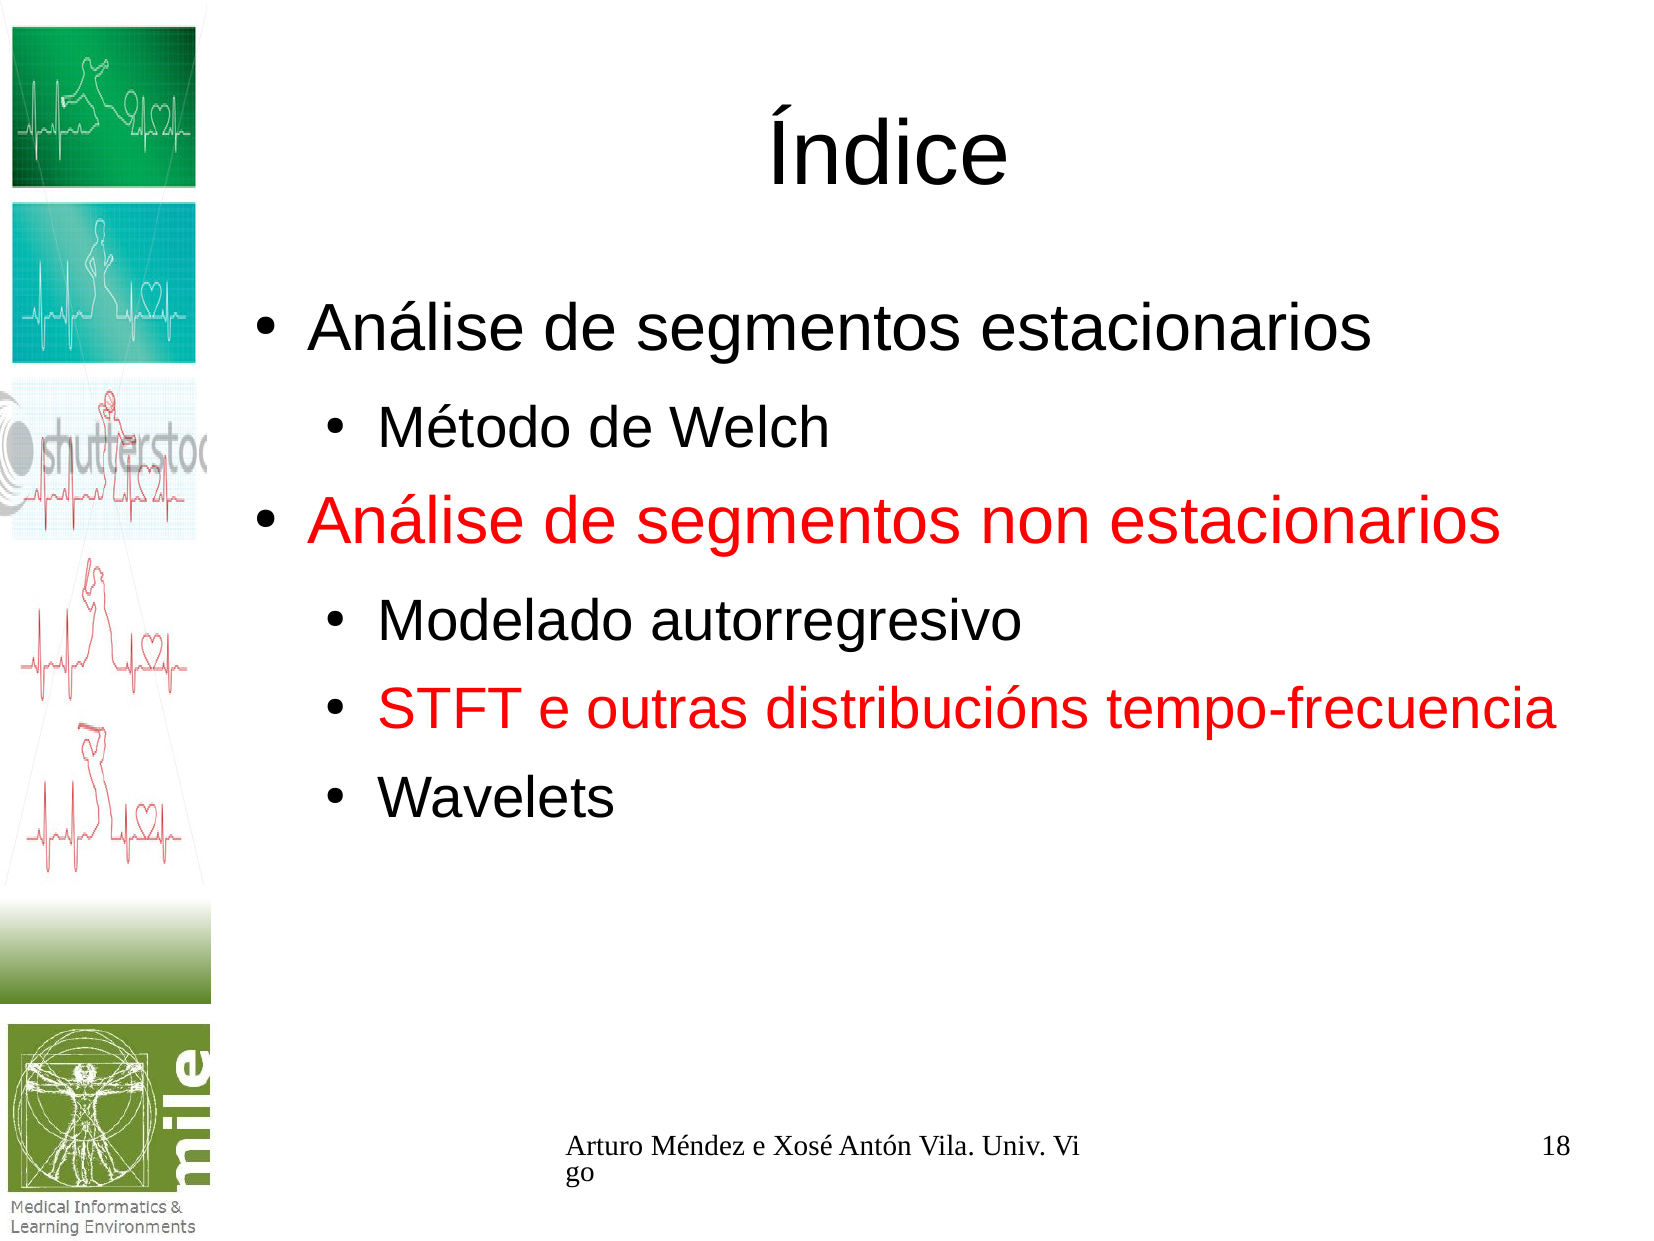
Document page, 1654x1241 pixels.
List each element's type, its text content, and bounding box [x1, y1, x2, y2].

picture [0, 0, 207, 886]
list Análise de segmentos estacionarios Método de Welch Análise de segmentos non estacionarios Modelado autorregresivo STFT e outras distribucións tempo-frecuencia Wavelets [236, 290, 1571, 1109]
picture [0, 1008, 228, 1241]
title Índice [206, 49, 1571, 257]
